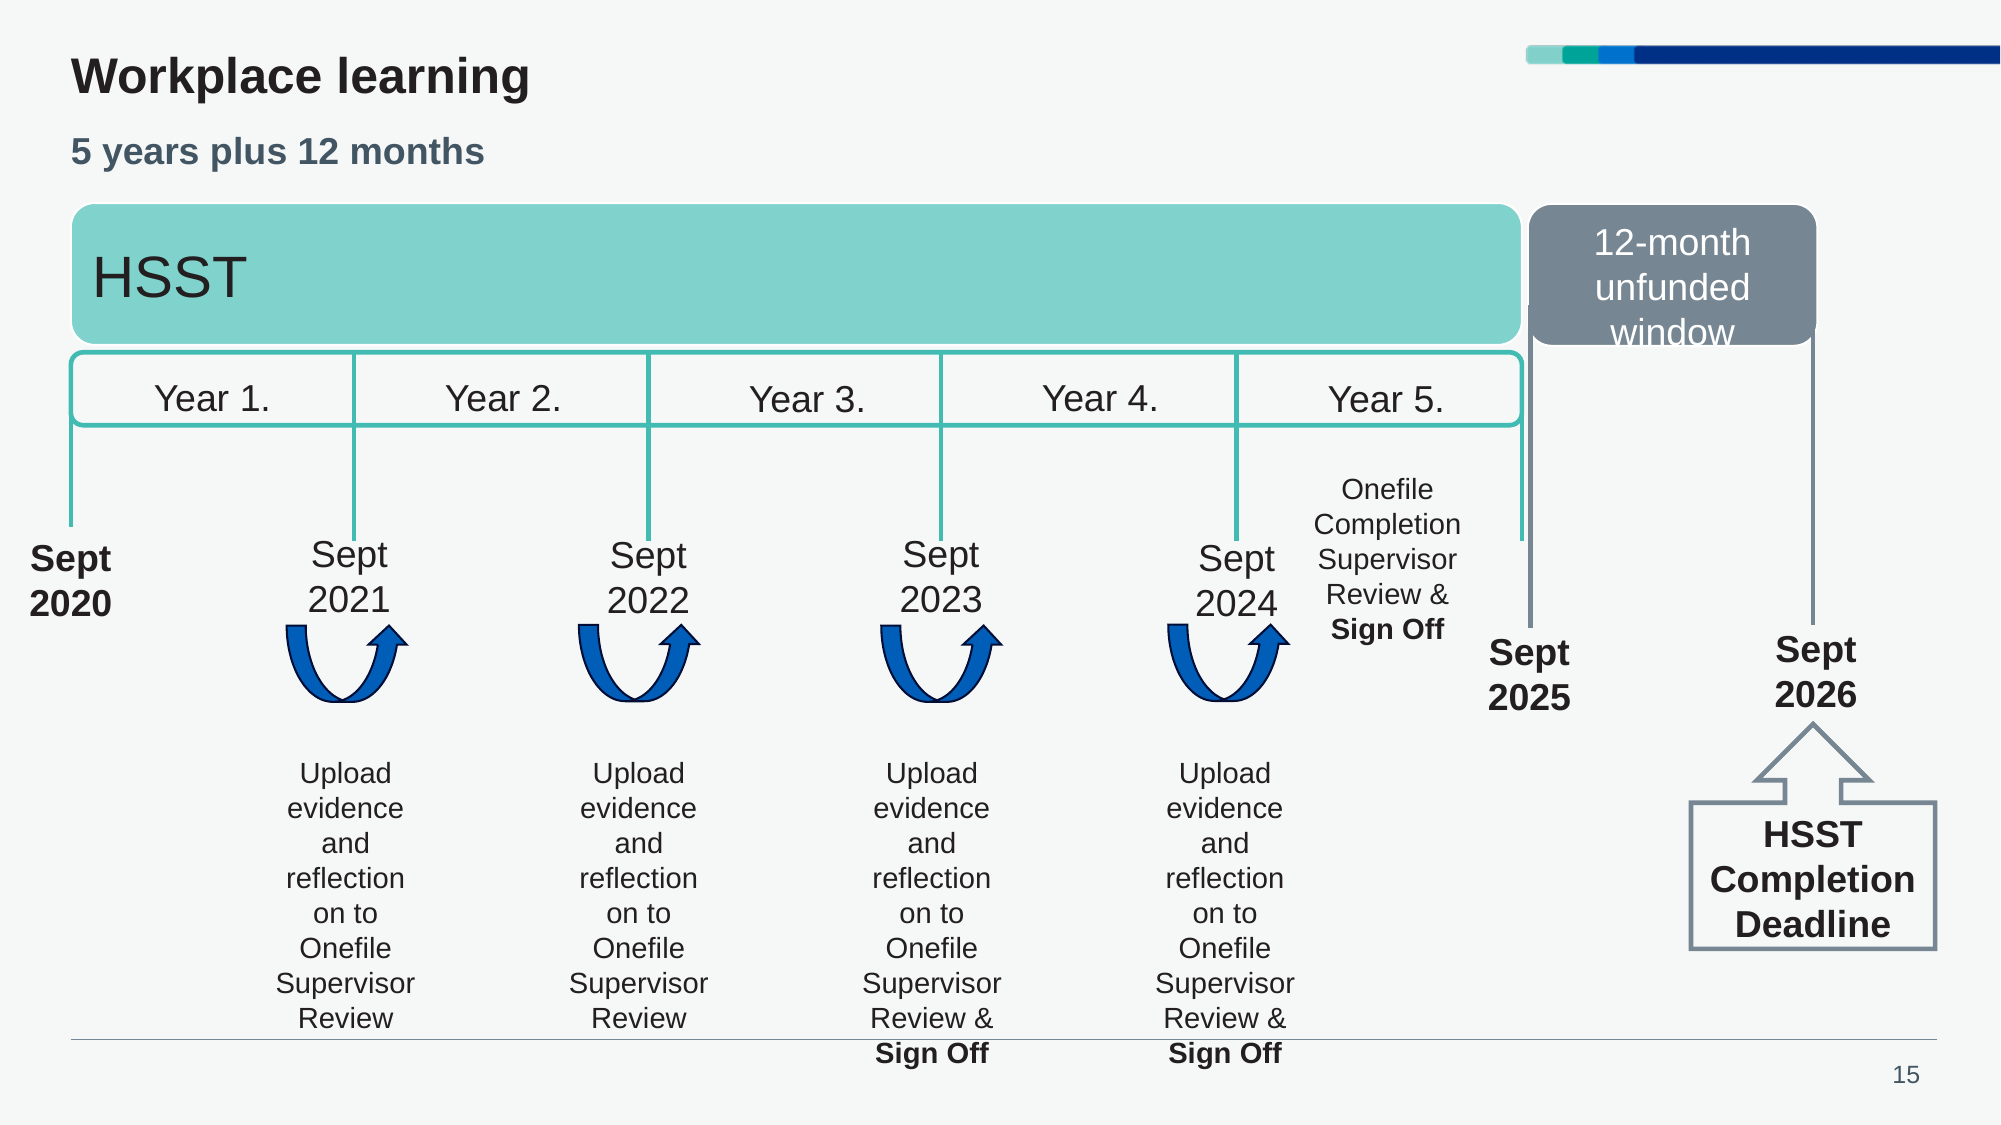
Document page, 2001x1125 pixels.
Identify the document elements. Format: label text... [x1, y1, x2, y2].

text_box Upload evidence and reflection on to Onefile Supervisor Review [250, 747, 441, 1000]
text_box Upload evidence and reflection on to Onefile Supervisor Review & Sign Off [1130, 747, 1321, 1000]
text_box Sept 2020 [7, 526, 135, 633]
text_box Sept 2026 [1752, 618, 1880, 725]
text_box Year 3. [674, 367, 939, 409]
text_box Upload evidence and reflection on to Onefile Supervisor Review [543, 747, 734, 1000]
text_box Sept 2025 [1465, 620, 1593, 727]
text_box HSST [70, 202, 1522, 345]
text_box [286, 625, 407, 702]
text_box [578, 624, 699, 702]
text_box 12-month unfunded window [1527, 203, 1818, 346]
text_box Year 4. [967, 366, 1234, 408]
text_box Sept 2022 [584, 523, 712, 630]
text_box Year 5. [1252, 367, 1519, 409]
text_box Year 2. [370, 366, 637, 408]
text_box Upload evidence and reflection on to Onefile Supervisor Review & Sign Off [837, 747, 1028, 1000]
text_box Sept 2021 [285, 522, 413, 629]
title Workplace learning [70, 50, 1942, 121]
text_box HSST Completion Deadline [1690, 724, 1936, 949]
list 5 years plus 12 months [70, 127, 1878, 223]
text_box Onefile Completion Supervisor Review & Sign Off [1292, 431, 1483, 685]
text_box [1168, 624, 1289, 701]
text_box Year 1. [79, 366, 346, 408]
text_box Sept 2024 [1173, 526, 1292, 633]
text_box Sept 2023 [877, 522, 1005, 629]
text_box [881, 625, 1002, 702]
